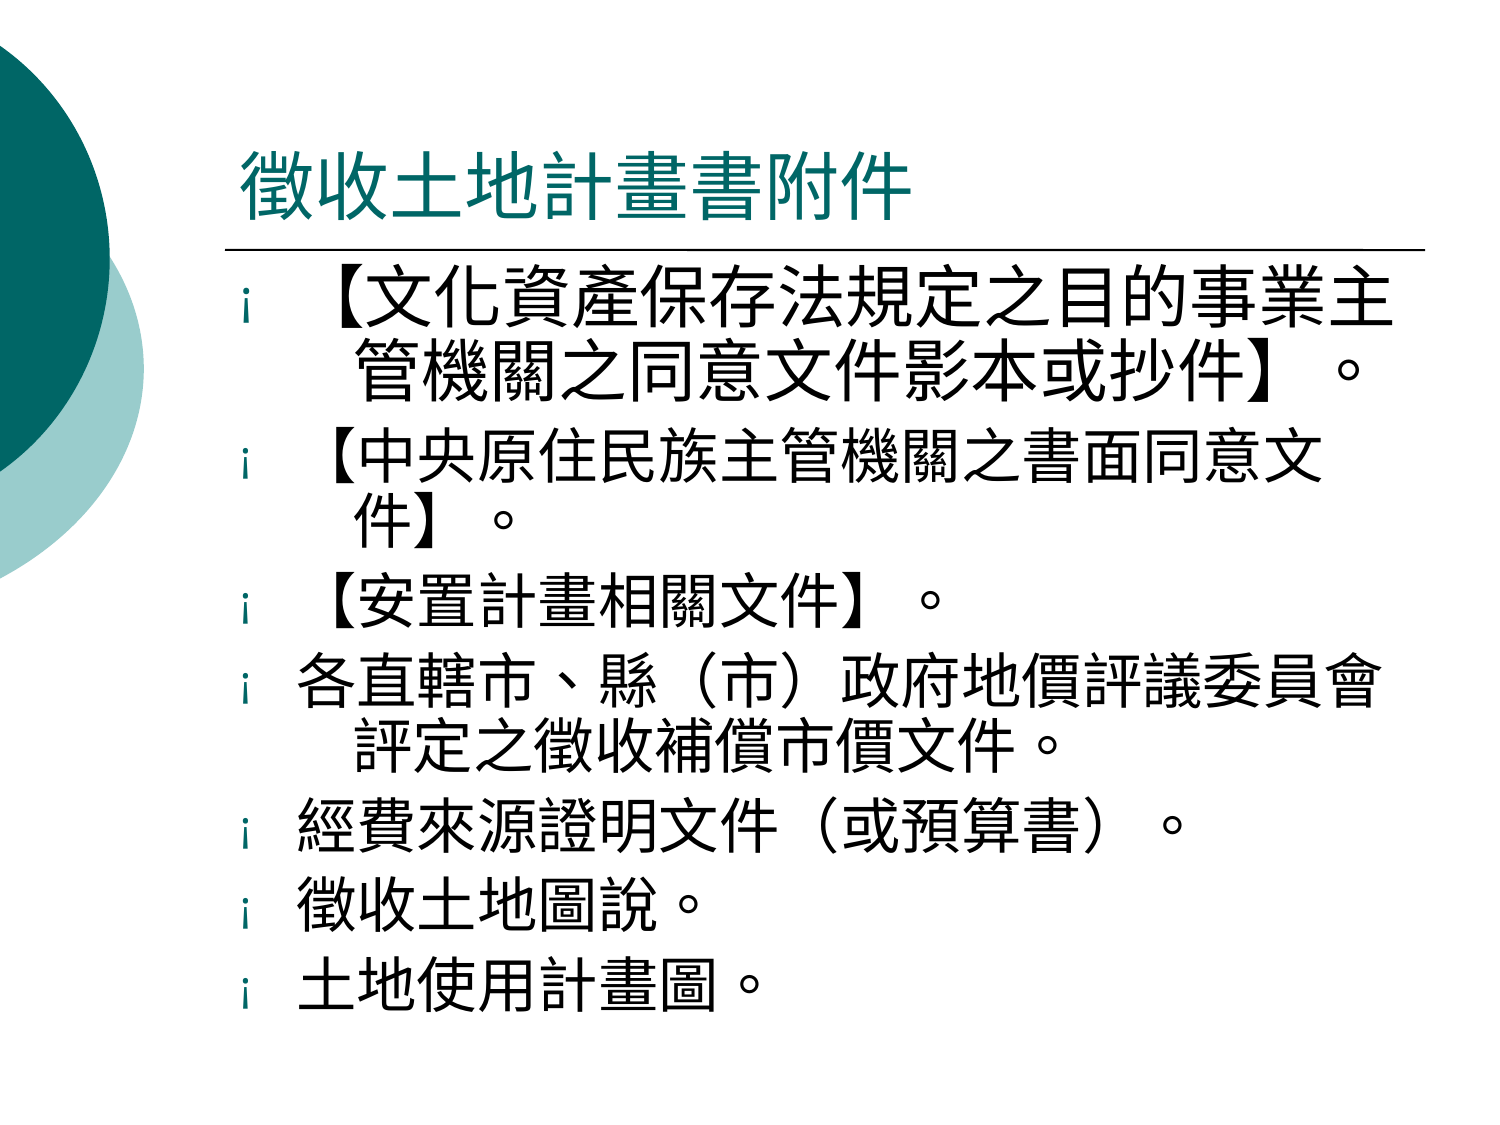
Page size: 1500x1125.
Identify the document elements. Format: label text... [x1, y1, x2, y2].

title 徵收土地計畫書附件 [224, 49, 1425, 237]
list 【文化資產保存法規定之目的事業主管機關之同意文件影本或抄件】。 【中央原住民族主管機關之書面同意文件】。 【安置計畫相關文件】。 各直轄市、縣（市）政府地價評議委員會評定之徵收補償市價文件。 經費來源證明文件（或預算書）。 徵收土地圖說。 土地使用計畫圖。 [224, 255, 1425, 1083]
